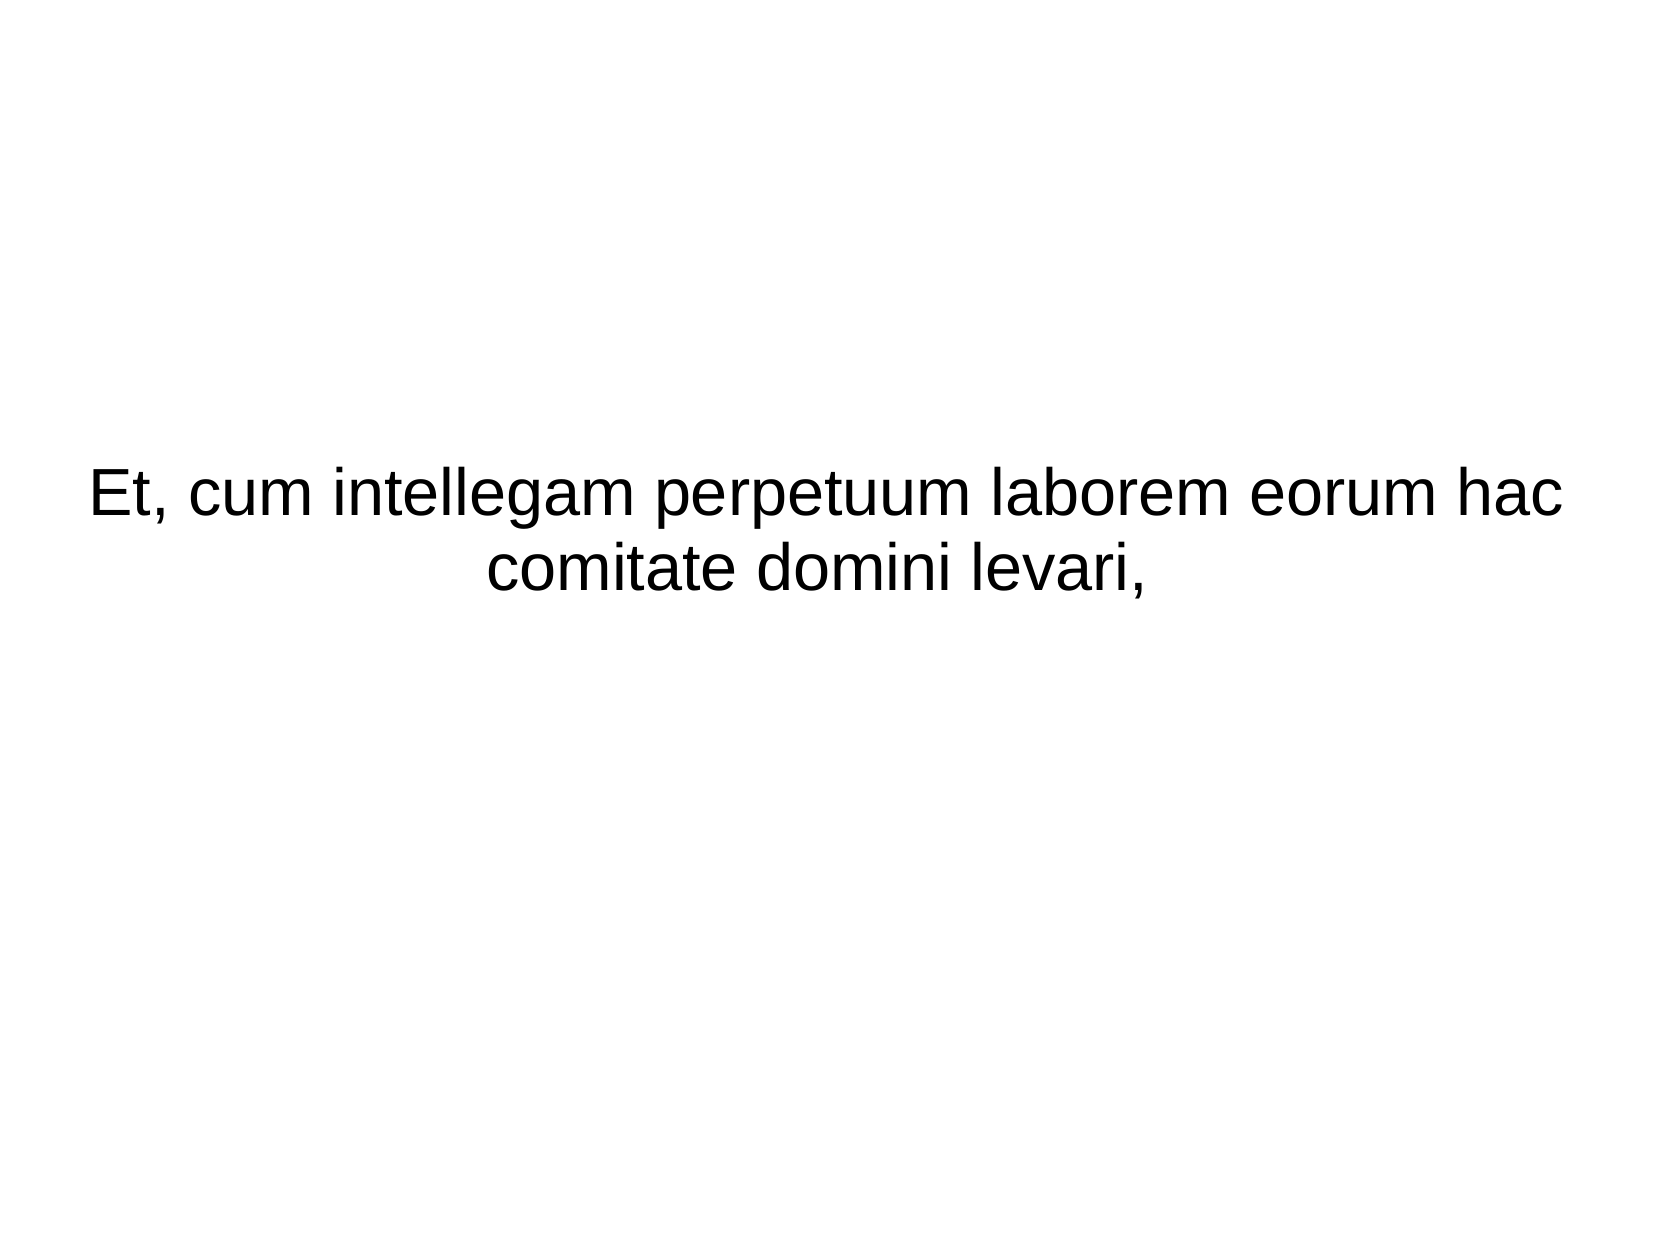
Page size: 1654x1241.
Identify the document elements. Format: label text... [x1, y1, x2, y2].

subtitle Et, cum intellegam perpetuum laborem eorum hac comitate domini levari, [82, 49, 1571, 1010]
